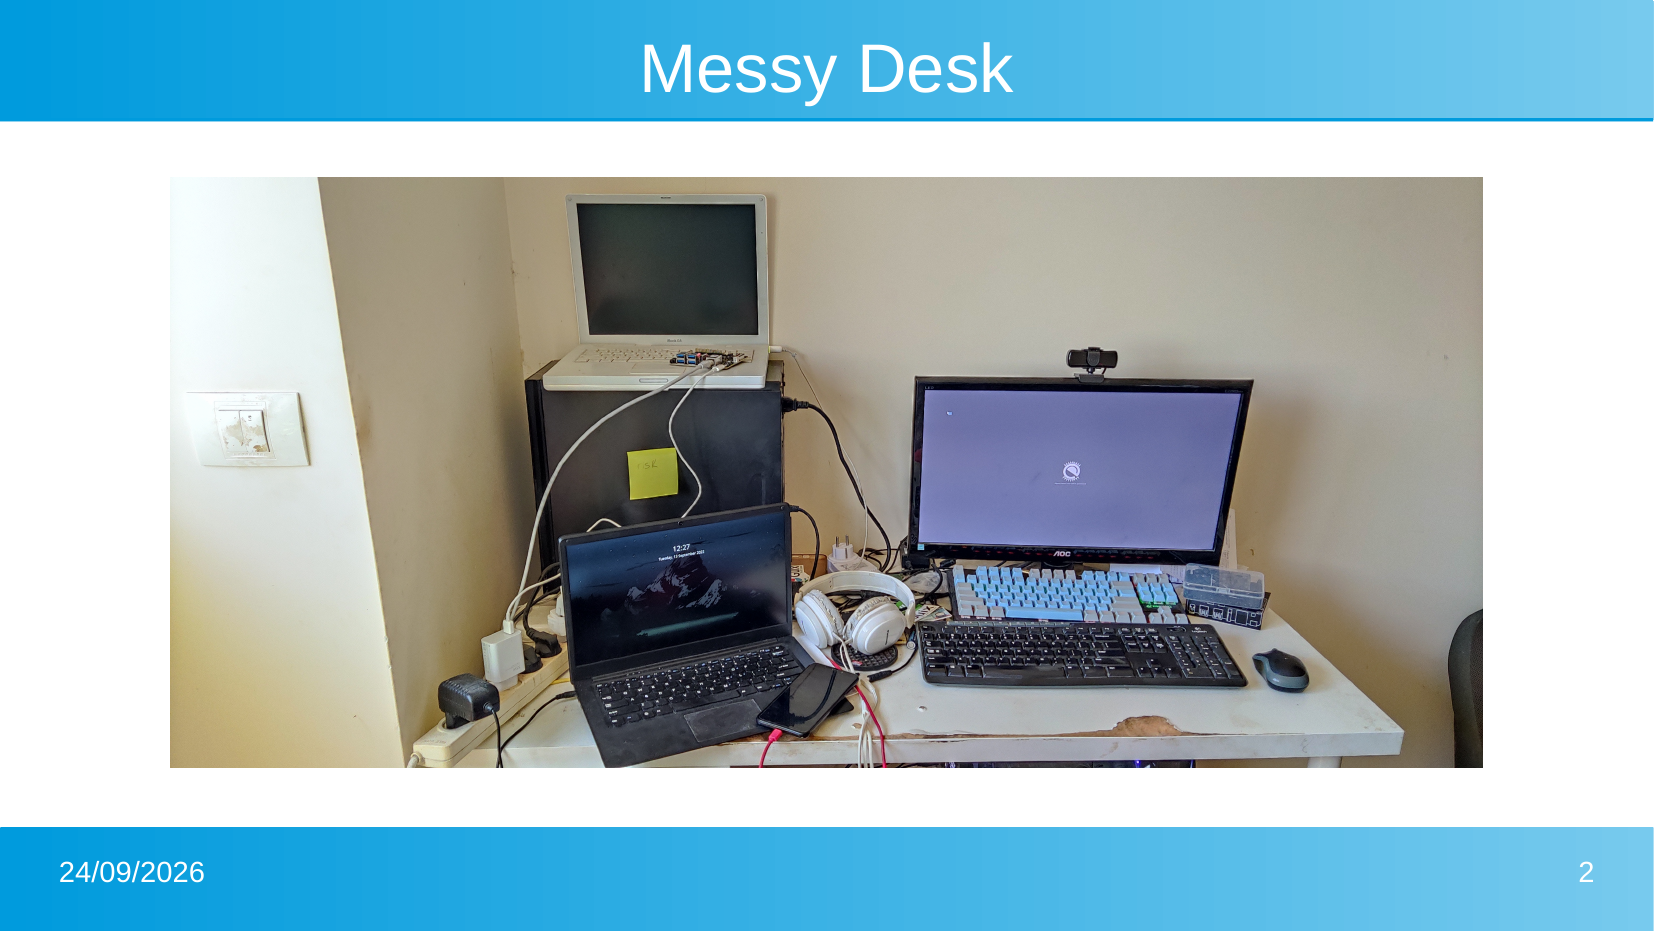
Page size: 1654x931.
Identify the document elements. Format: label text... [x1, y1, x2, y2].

title Messy Desk [59, 29, 1595, 108]
picture [170, 177, 1483, 768]
